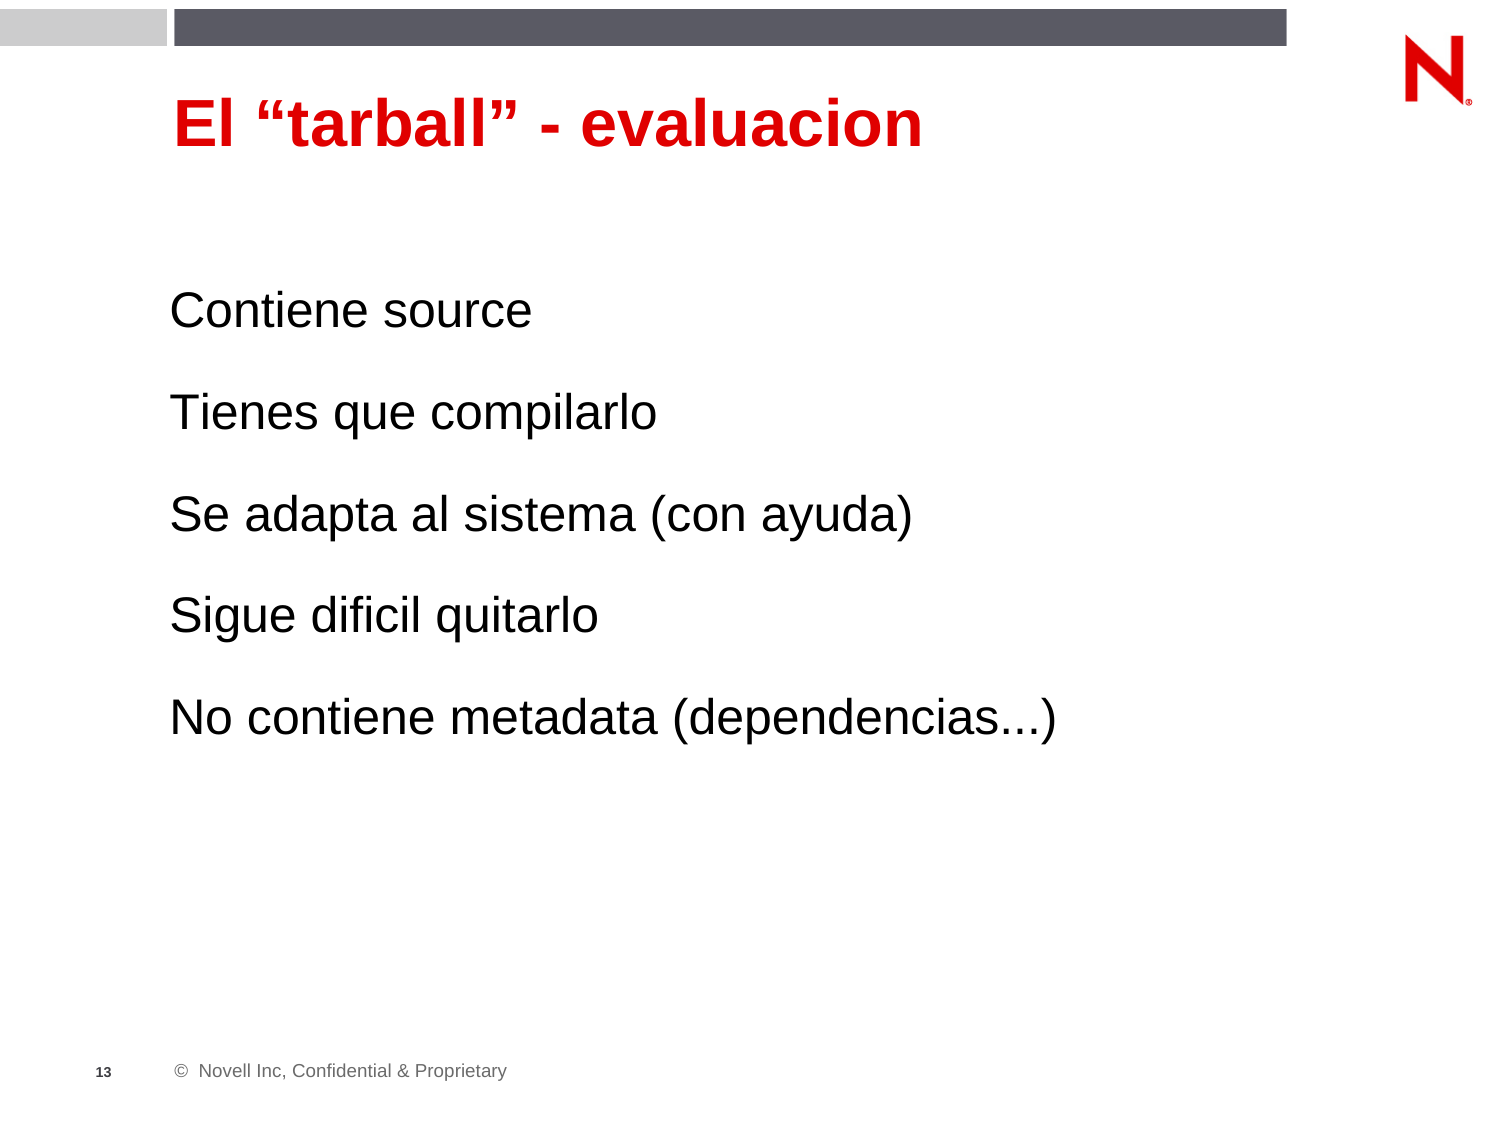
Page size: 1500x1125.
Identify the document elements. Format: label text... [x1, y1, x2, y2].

picture [1403, 32, 1473, 107]
list Contiene source Tienes que compilarlo Se adapta al sistema (con ayuda) Sigue dificil quitarlo No contiene metadata (dependencias...) [169, 254, 1410, 986]
title El “tarball” - evaluacion [173, 41, 1395, 205]
